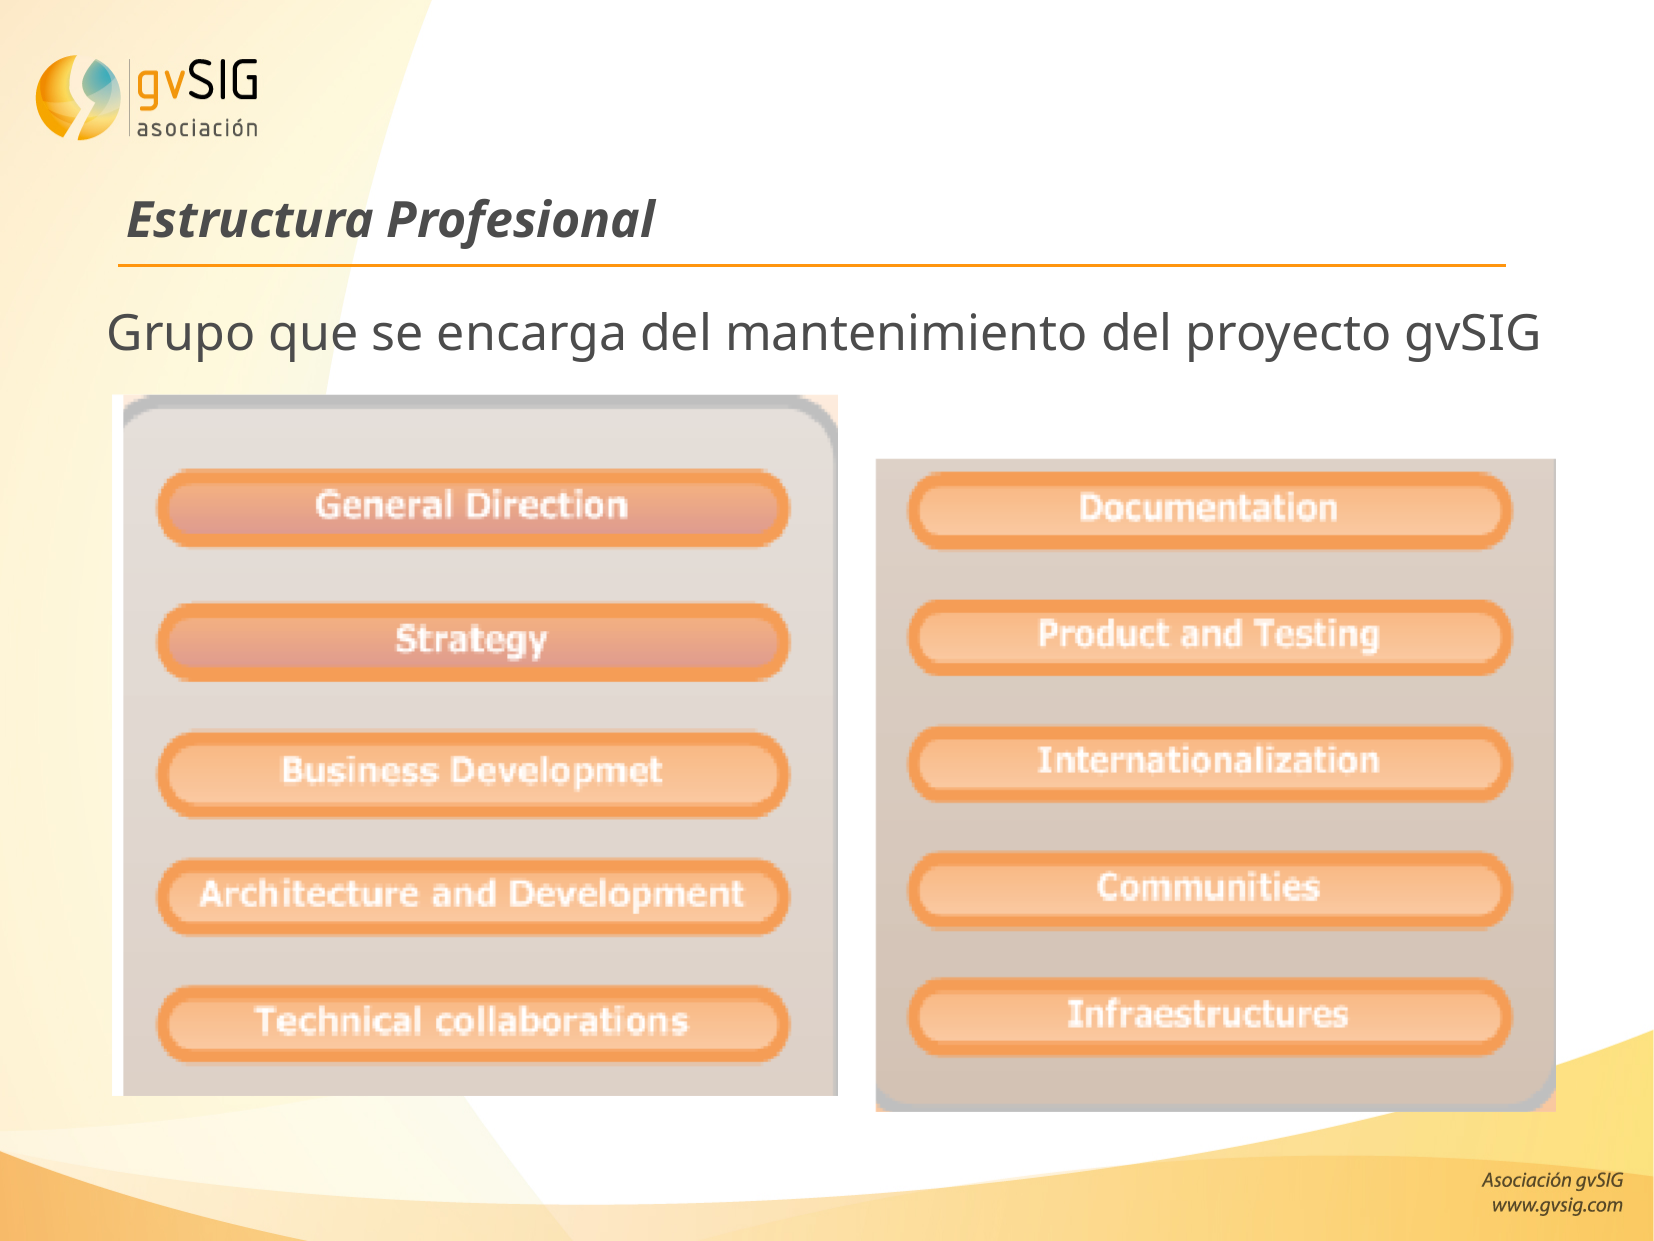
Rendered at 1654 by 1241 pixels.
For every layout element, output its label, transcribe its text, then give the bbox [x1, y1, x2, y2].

picture [0, 0, 1654, 1241]
text_box Grupo que se encarga del mantenimiento del proyecto gvSIG [106, 301, 1654, 361]
text_box Estructura Profesional [126, 188, 878, 247]
